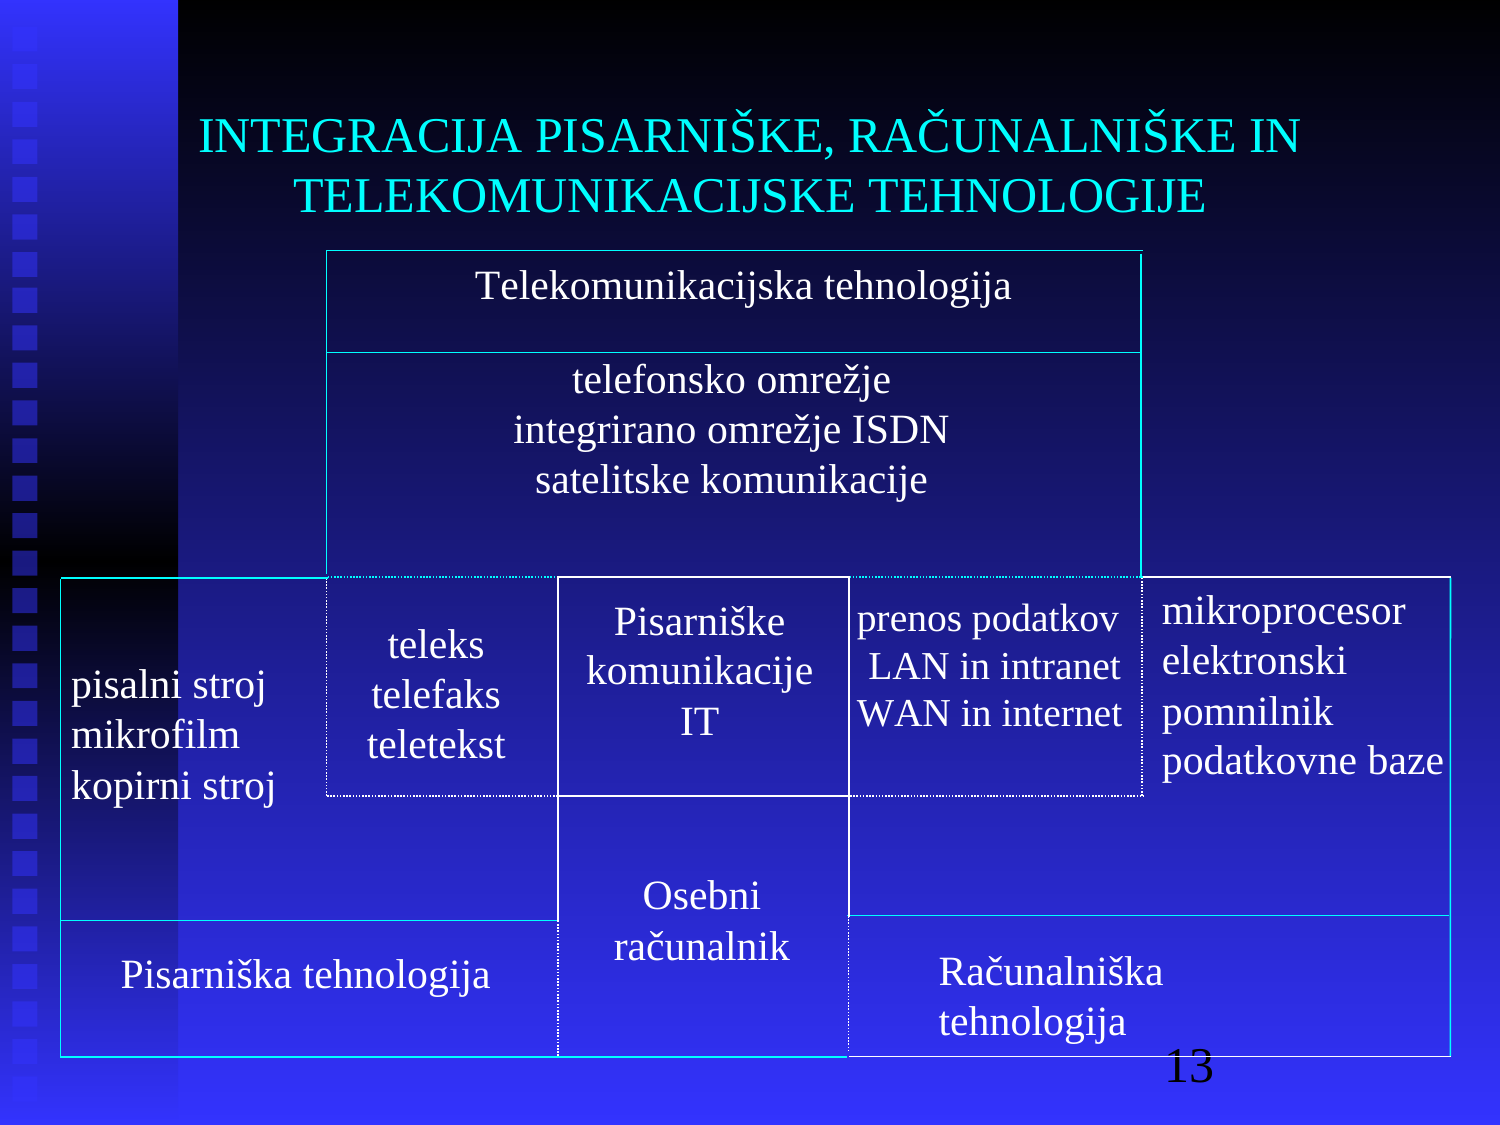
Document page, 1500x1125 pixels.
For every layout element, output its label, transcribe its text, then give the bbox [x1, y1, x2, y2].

text_box prenos podatkov LAN in intranet WAN in internet [842, 584, 848, 795]
text_box Osebni računalnik [586, 860, 818, 1013]
text_box prenos podatkov LAN in intranet WAN in internet [850, 584, 1148, 816]
text_box mikroprocesor elektronski pomnilnik podatkovne baze [1147, 578, 1449, 860]
text_box telefonsko omrežje integrirano omrežje ISDN satelitske komunikacije [452, 353, 1011, 563]
text_box pisalni stroj mikrofilm kopirni stroj [56, 649, 60, 899]
text_box Telekomunikacijska tehnologija [374, 251, 1113, 352]
text_box mikroprocesor elektronski pomnilnik podatkovne baze [1147, 575, 1461, 860]
text_box Računalniška tehnologija [923, 936, 1370, 1056]
text_box Računalniška tehnologija [923, 1057, 1370, 1081]
text_box Pisarniške komunikacije IT [565, 585, 835, 792]
text_box teleks telefaks teletekst [340, 609, 532, 800]
text_box telefonsko omrežje integrirano omrežje ISDN satelitske komunikacije [452, 344, 1011, 352]
text_box Pisarniška tehnologija [105, 939, 518, 1056]
text_box INTEGRACIJA PISARNIŠKE, RAČUNALNIŠKE IN TELEKOMUNIKACIJSKE TEHNOLOGIJE [0, 94, 1500, 230]
text_box pisalni stroj mikrofilm kopirni stroj [61, 649, 307, 899]
